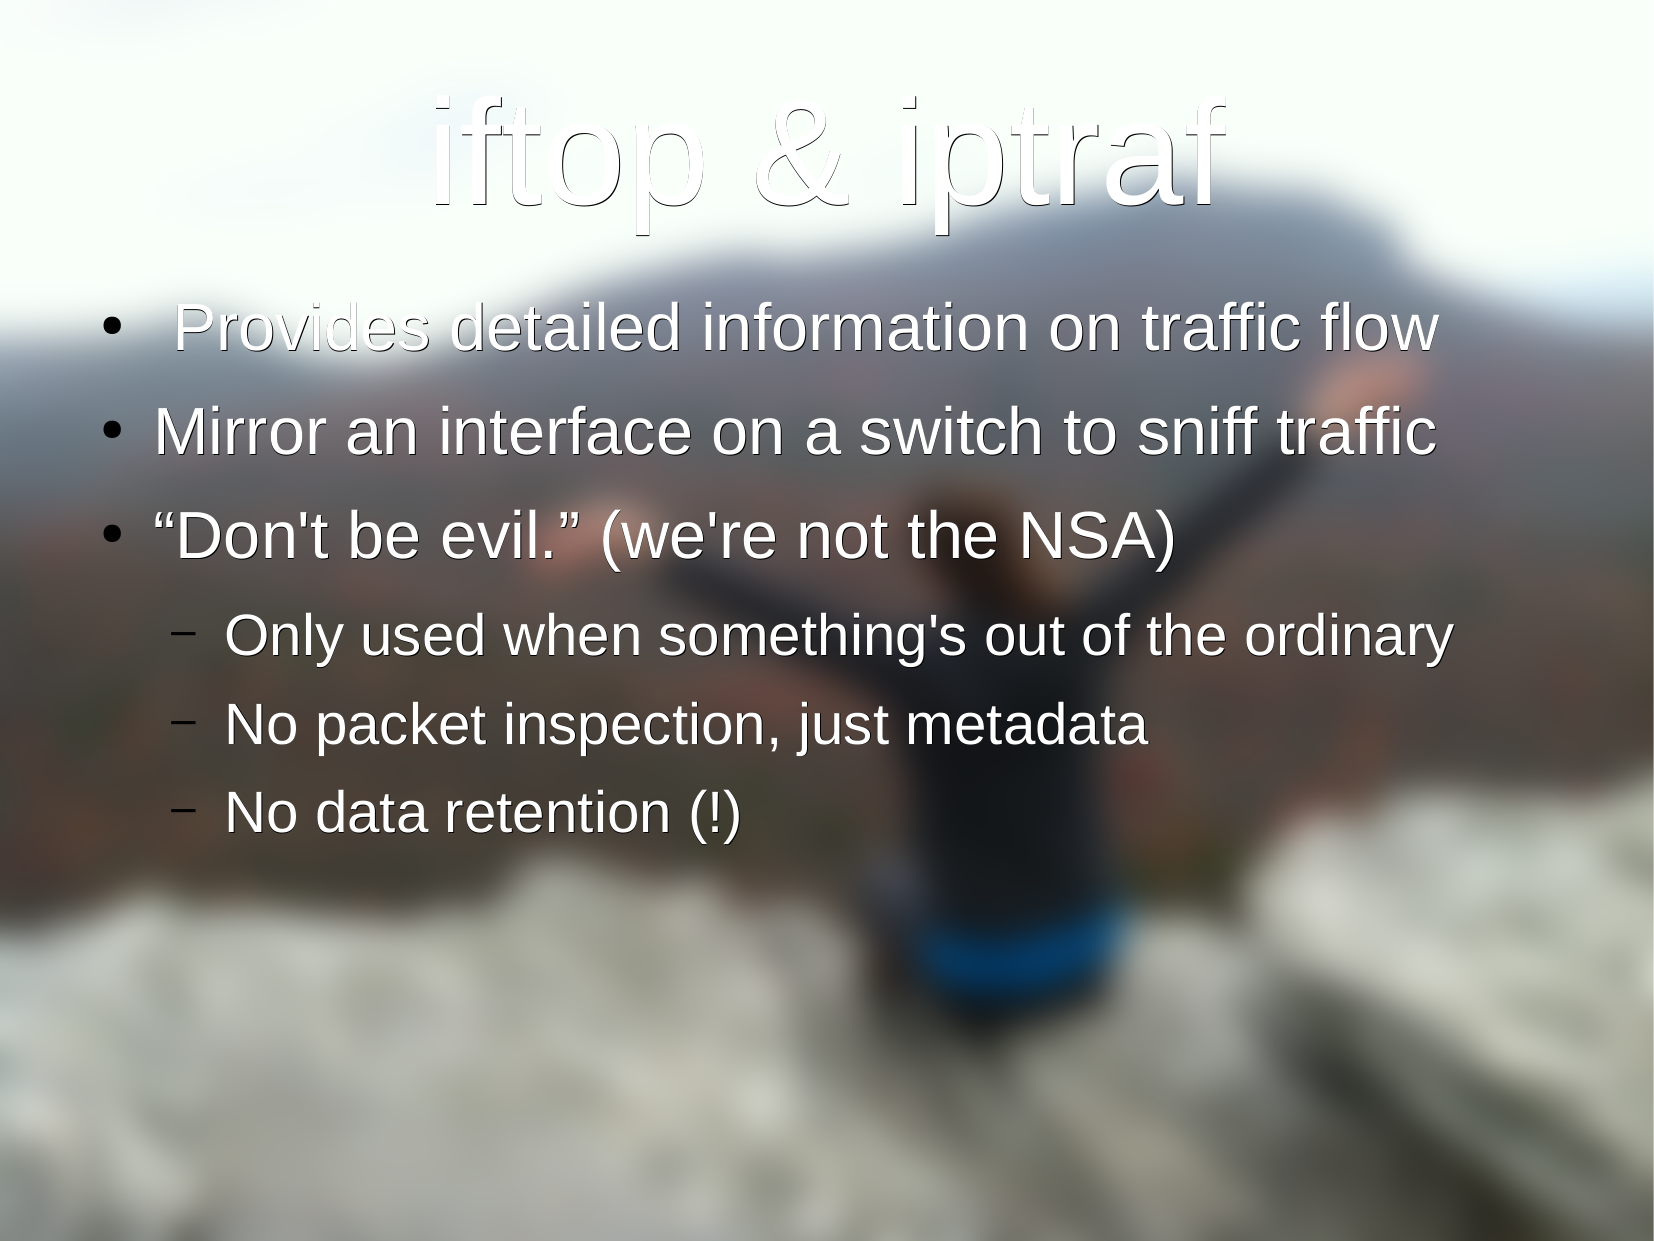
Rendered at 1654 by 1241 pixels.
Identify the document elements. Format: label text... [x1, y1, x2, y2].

picture [0, 0, 1654, 1241]
title iftop & iptraf [82, 49, 1571, 257]
list Provides detailed information on traffic flow Mirror an interface on a switch to sniff traffic “Don't be evil.” (we're not the NSA) Only used when something's out of the ordinary No packet inspection, just metadata No data retention (!) [82, 290, 1571, 1010]
